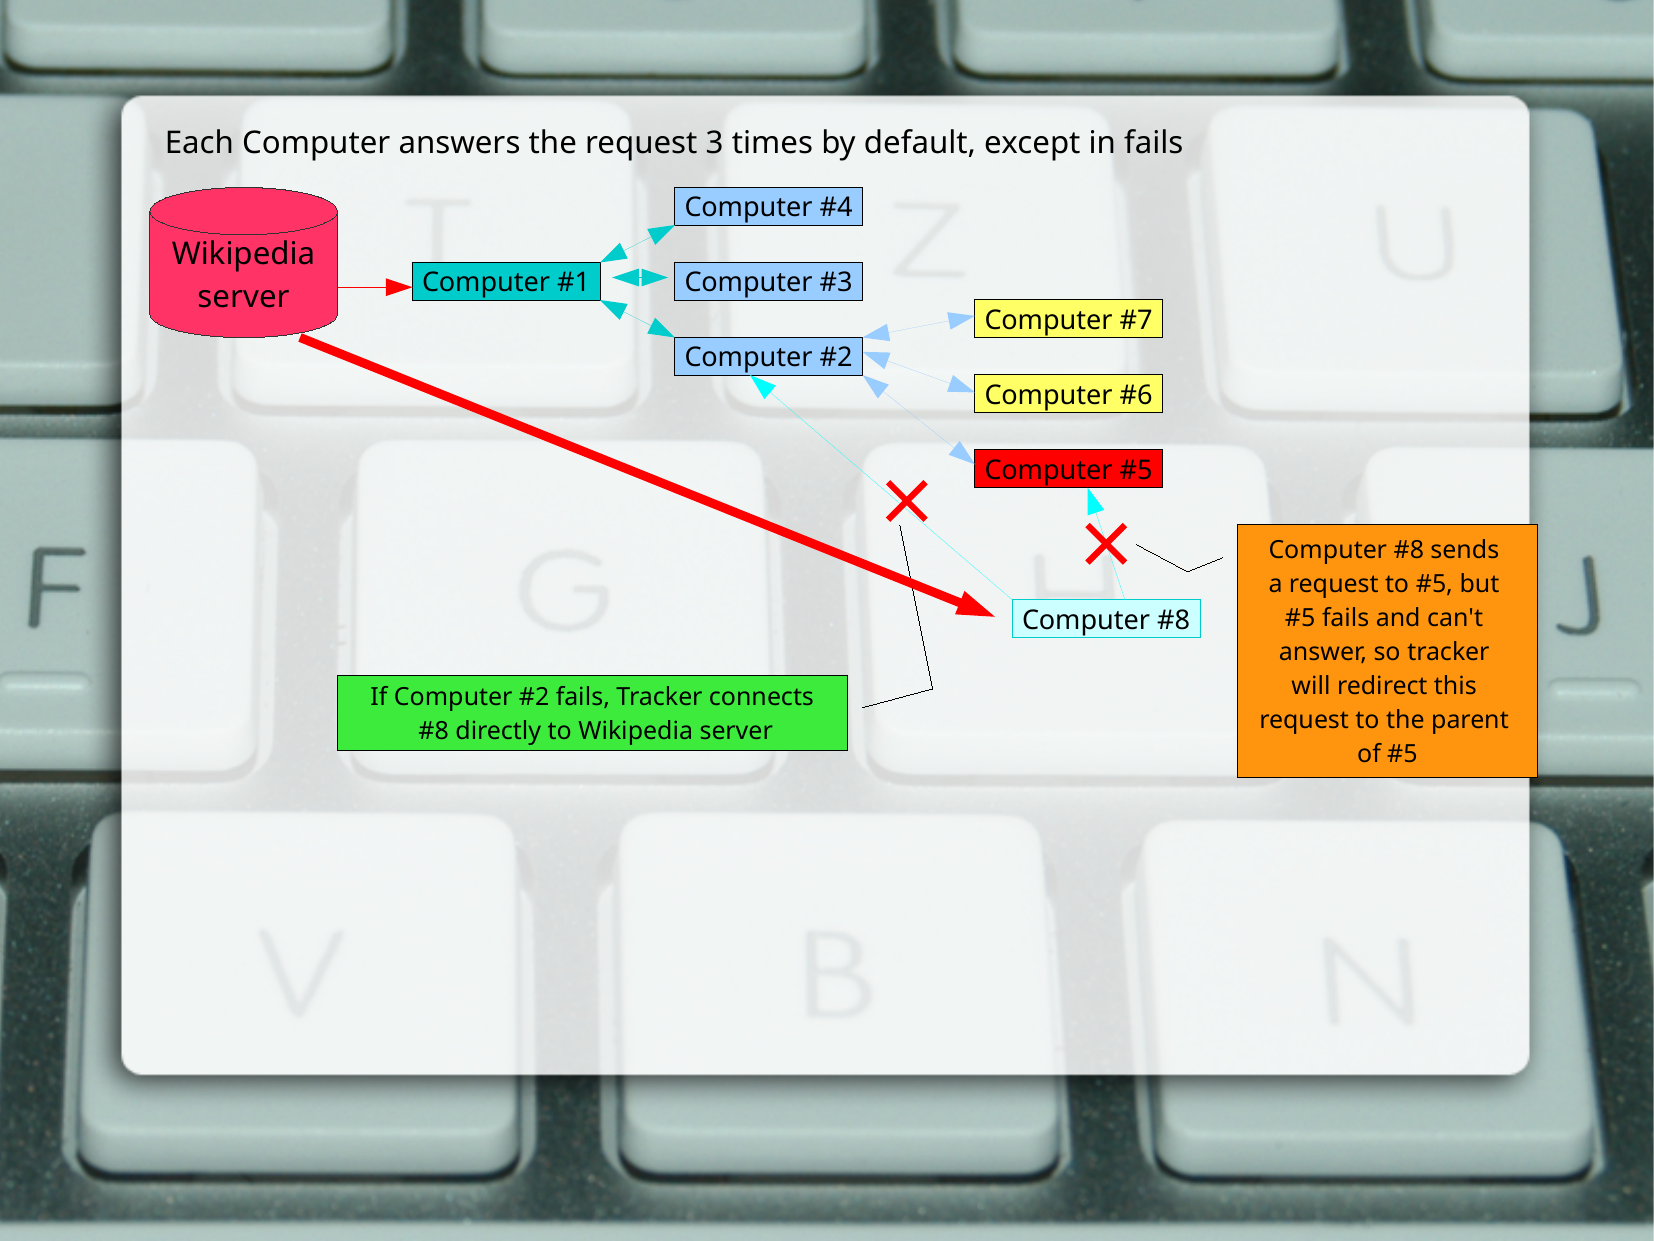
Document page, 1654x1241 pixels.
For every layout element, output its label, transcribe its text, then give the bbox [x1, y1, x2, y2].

text_box If Computer #2 fails, Tracker connects #8 directly to Wikipedia server [337, 675, 848, 750]
text_box Computer #8 [1012, 599, 1201, 638]
text_box Computer #1 [412, 262, 601, 301]
text_box Wikipedia server [149, 187, 338, 338]
text_box Computer #7 [974, 299, 1163, 338]
text_box Computer #3 [674, 262, 863, 301]
text_box Computer #6 [974, 374, 1163, 413]
text_box Computer #4 [674, 187, 863, 226]
text_box Computer #5 [974, 449, 1163, 488]
text_box Computer #2 [674, 337, 863, 376]
text_box Each Computer answers the request 3 times by default, except in fails [150, 112, 1313, 164]
text_box Computer #8 sends a request to #5, but #5 fails and can't answer, so tracker will redirect this request to the parent of #5 [1238, 525, 1538, 777]
picture [0, 0, 1654, 1241]
